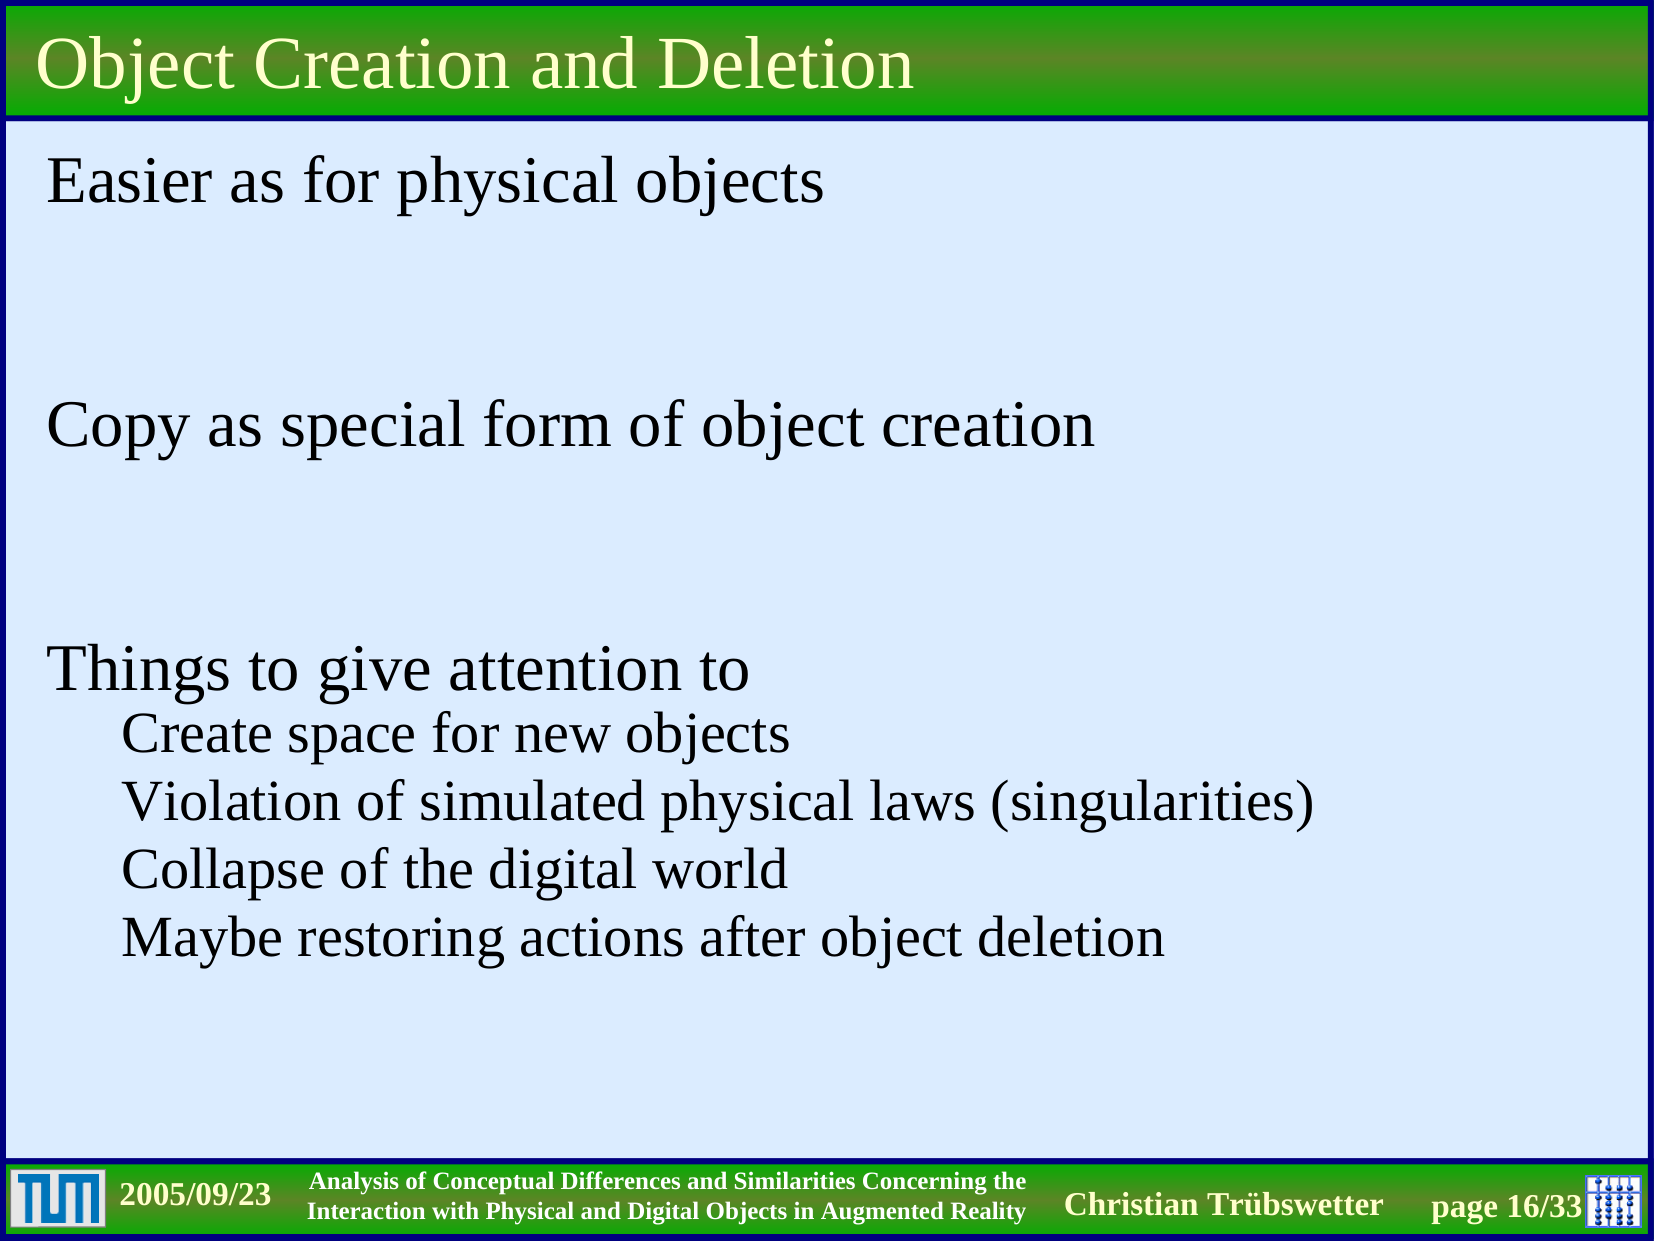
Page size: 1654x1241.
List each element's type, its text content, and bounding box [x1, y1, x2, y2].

picture [18, 1174, 99, 1223]
picture [1585, 1175, 1642, 1228]
list Easier as for physical objects Copy as special form of object creation Things to give attention to Create space for new objects Violation of simulated physical laws (singularities) Collapse of the digital world Maybe restoring actions after object deletion [29, 147, 1622, 1140]
title Object Creation and Deletion [35, 0, 1628, 176]
